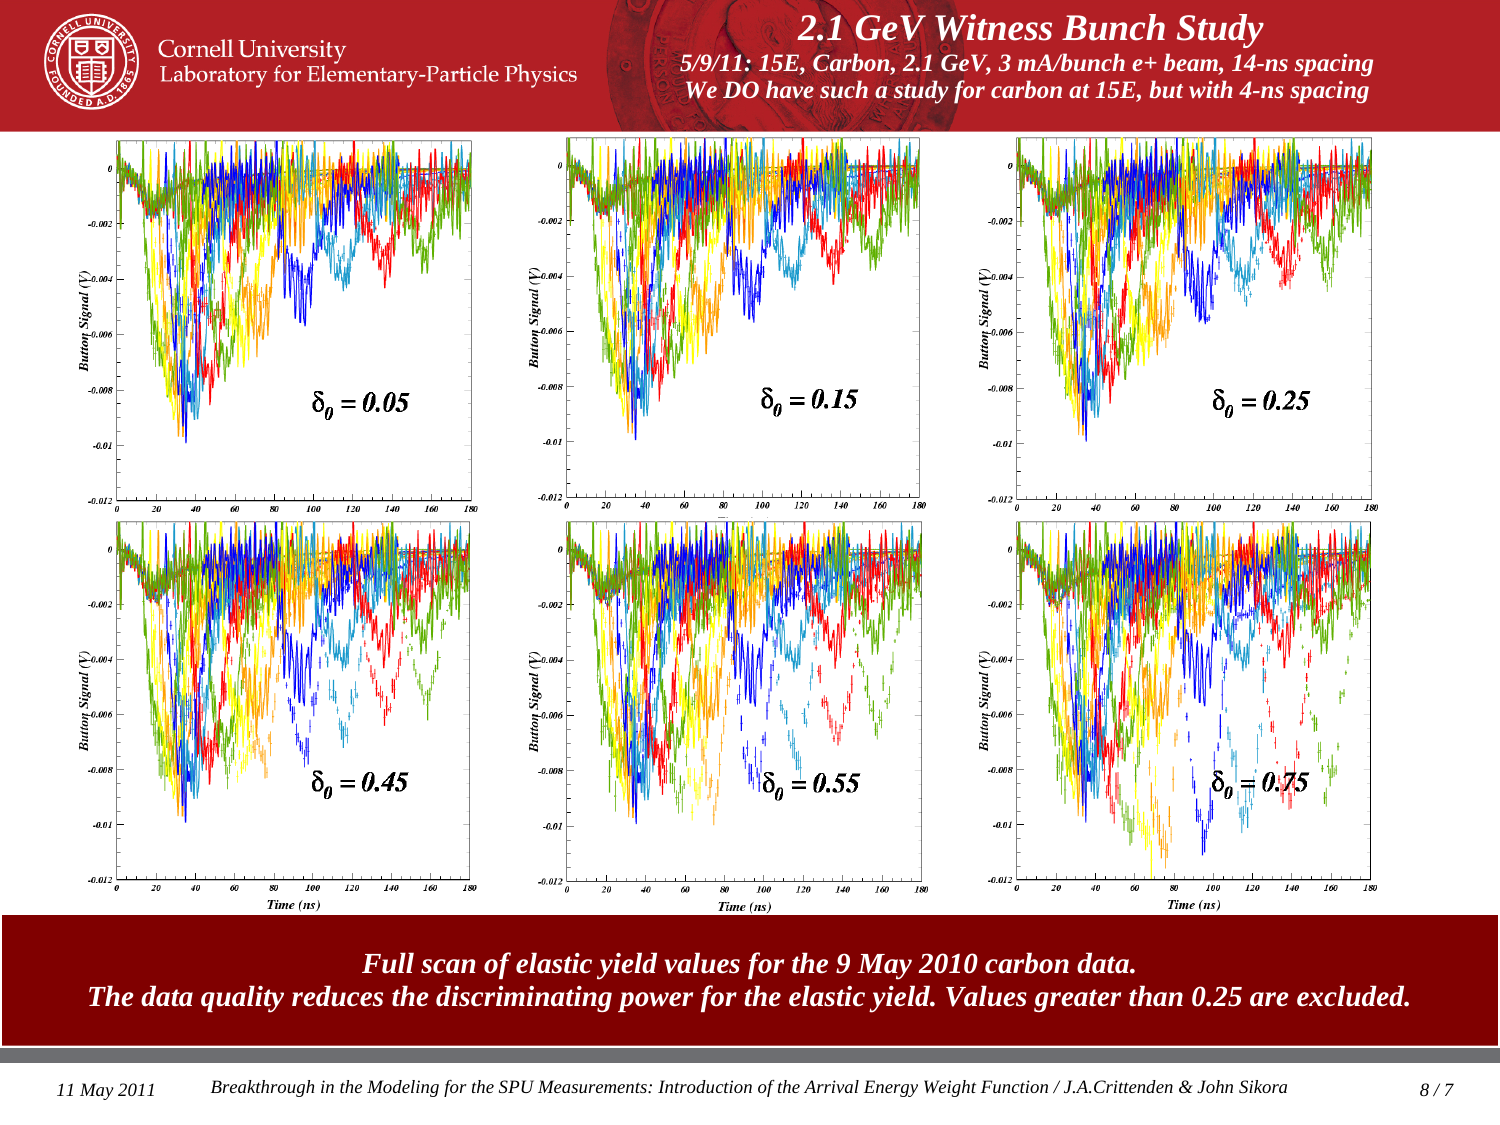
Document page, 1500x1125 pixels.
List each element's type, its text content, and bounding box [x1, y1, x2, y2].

text_box 2.1 GeV Witness Bunch Study 5/9/11: 15E, Carbon, 2.1 GeV, 3 mA/bunch e+ beam, 14-ns spacing We DO have such a study for carbon at 15E, but with 4-ns spacing [555, 0, 1500, 113]
text_box Full scan of elastic yield values for the 9 May 2010 carbon data. The data quality reduces the discriminating power for the elastic yield. Values greater than 0.25 are excluded. [2, 915, 1498, 1046]
picture [75, 137, 481, 915]
picture [975, 134, 1381, 915]
picture [525, 134, 931, 915]
picture [0, 0, 1500, 132]
